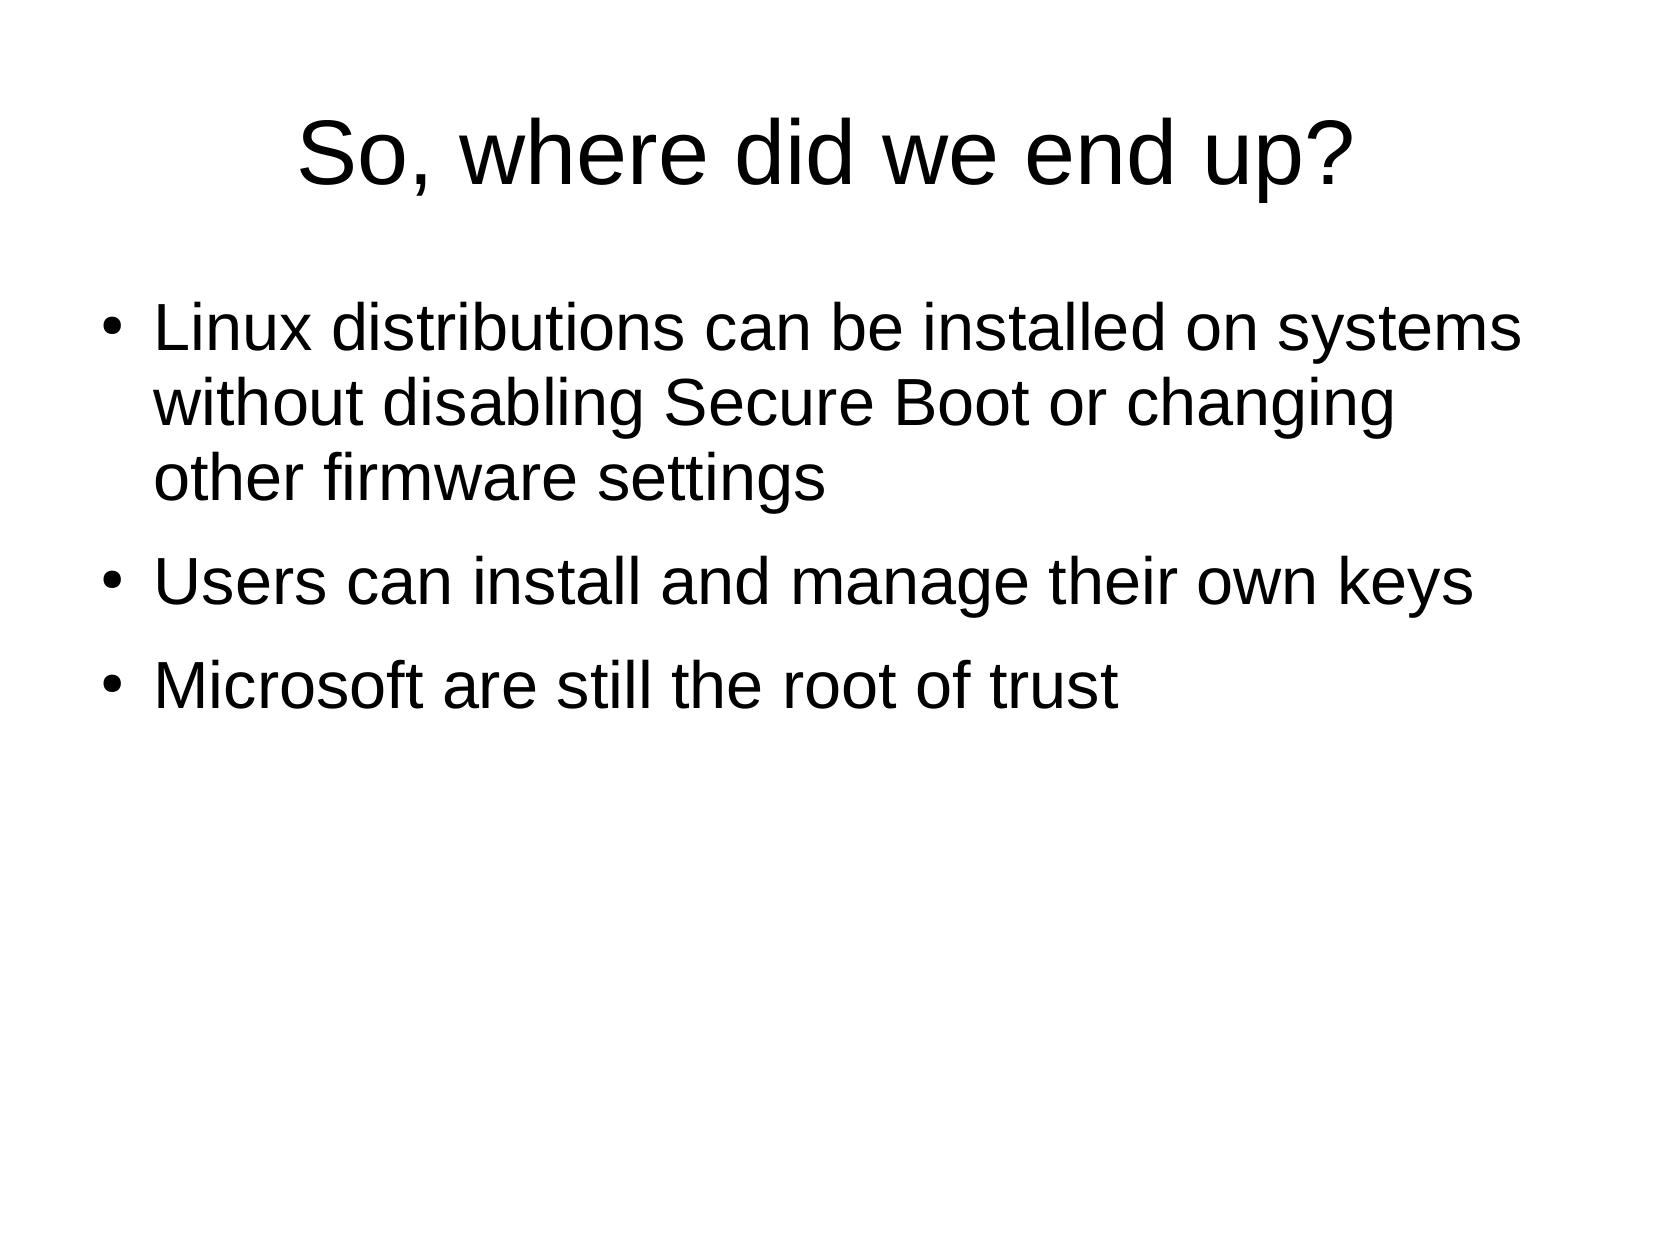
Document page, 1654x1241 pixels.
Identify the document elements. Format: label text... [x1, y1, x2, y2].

title So, where did we end up? [82, 49, 1571, 257]
list Linux distributions can be installed on systems without disabling Secure Boot or changing other firmware settings Users can install and manage their own keys Microsoft are still the root of trust [82, 290, 1538, 1010]
